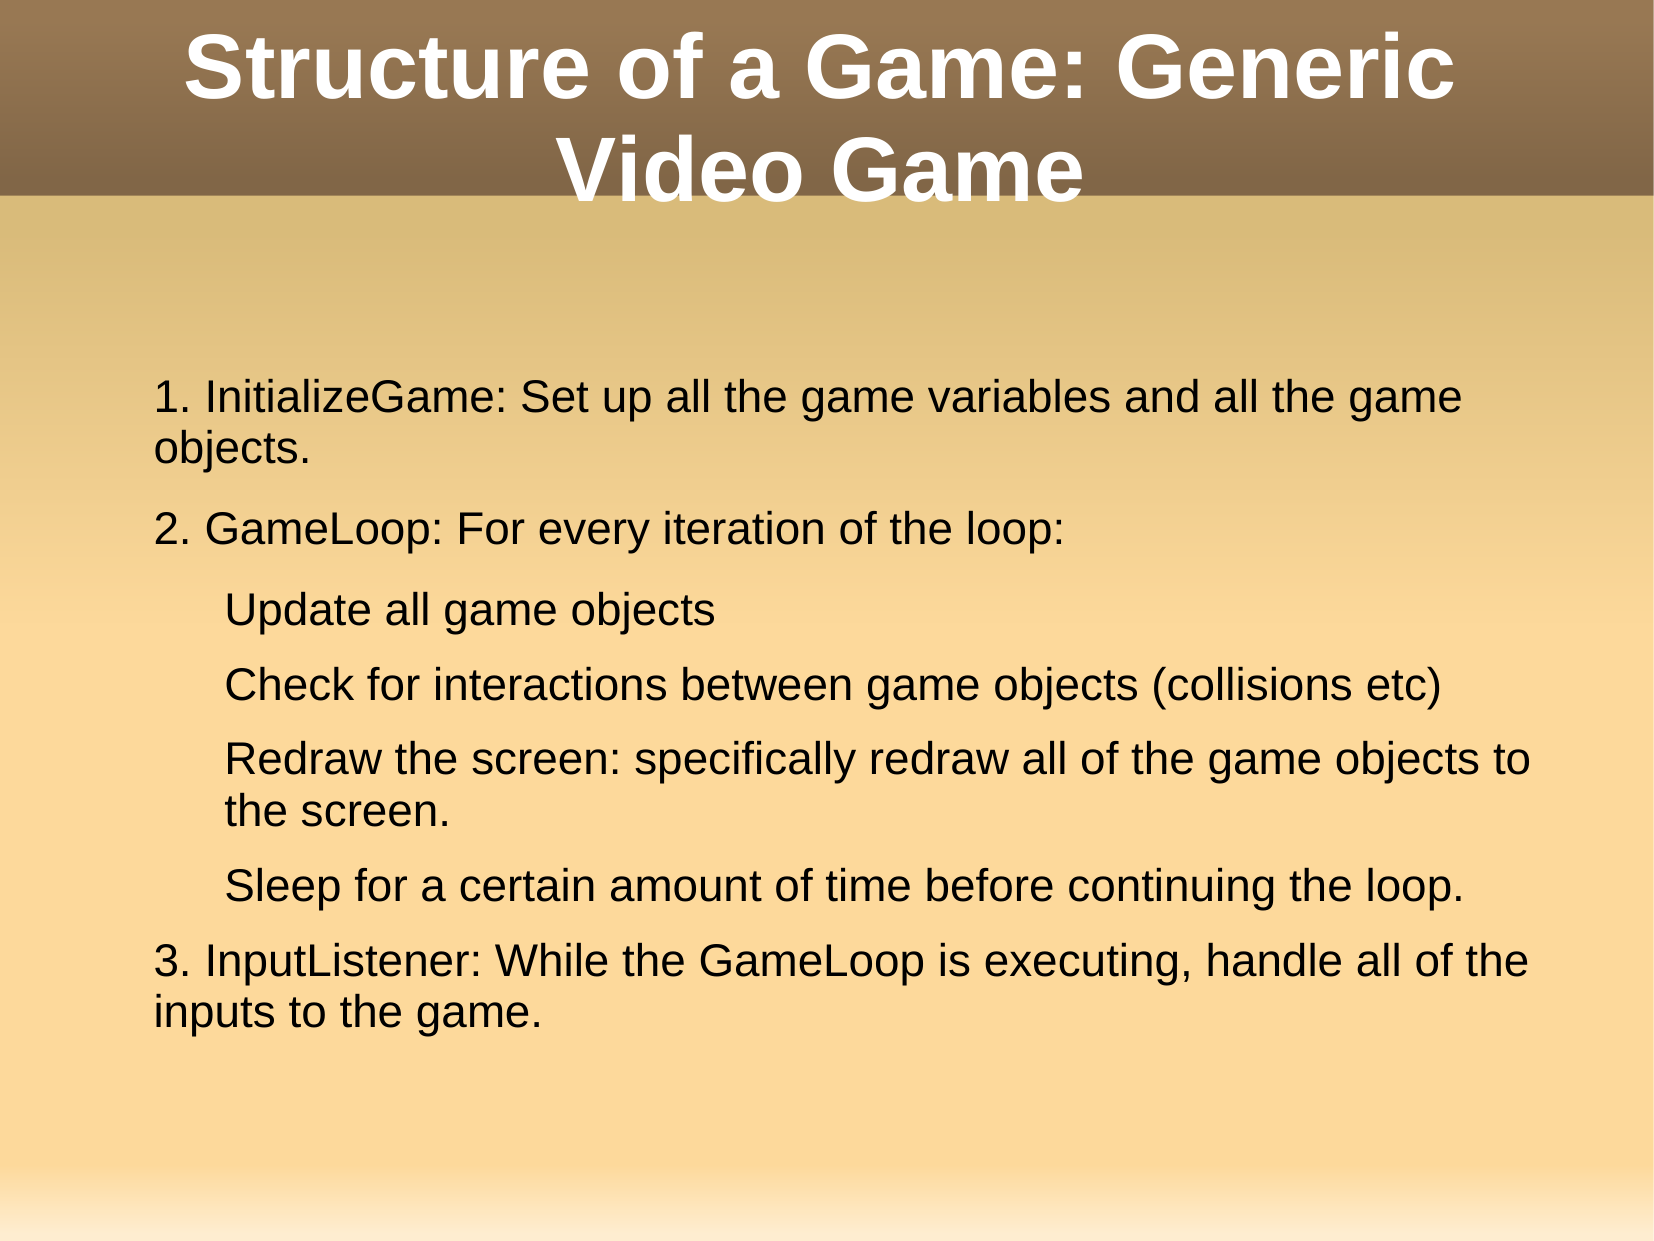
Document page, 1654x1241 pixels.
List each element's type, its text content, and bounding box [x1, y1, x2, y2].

list 1. InitializeGame: Set up all the game variables and all the game objects. 2. GameLoop: For every iteration of the loop: Update all game objects Check for interactions between game objects (collisions etc) Redraw the screen: specifically redraw all of the game objects to the screen. Sleep for a certain amount of time before continuing the loop. 3. InputListener: While the GameLoop is executing, handle all of the inputs to the game. [82, 290, 1571, 1101]
title Structure of a Game: Generic Video Game [76, 0, 1565, 237]
picture [0, 0, 1654, 1241]
